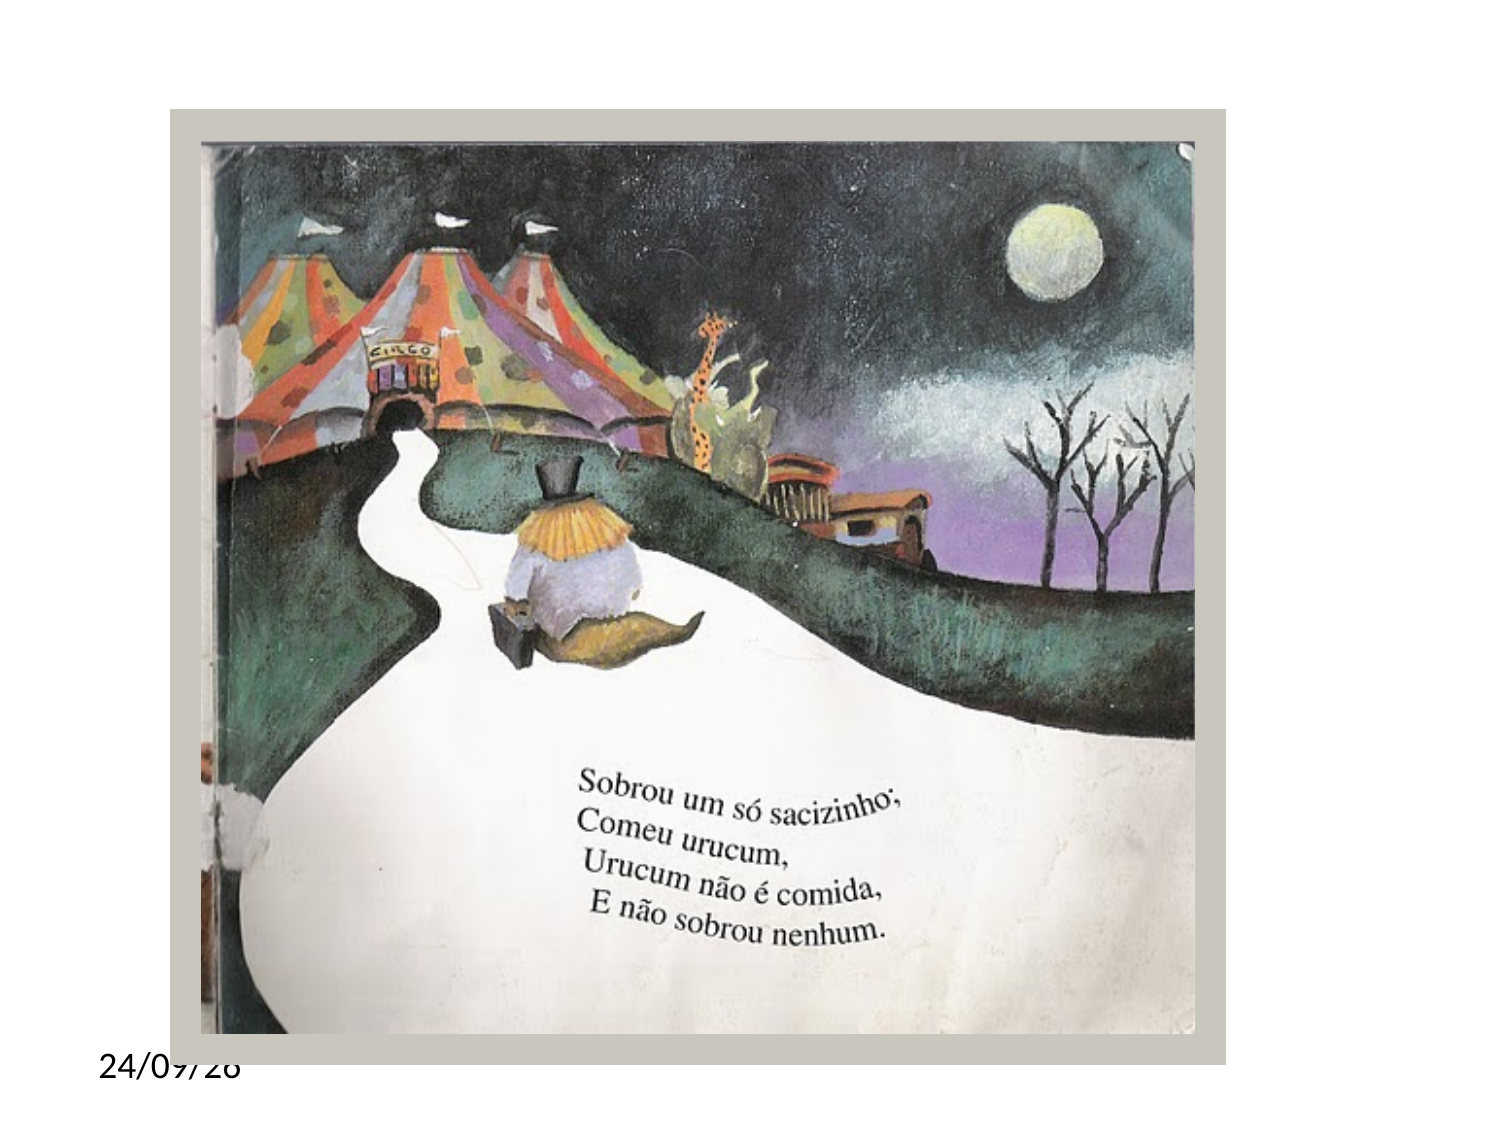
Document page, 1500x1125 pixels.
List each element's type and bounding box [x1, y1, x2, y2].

title [75, 45, 1425, 233]
picture [201, 140, 1196, 1034]
